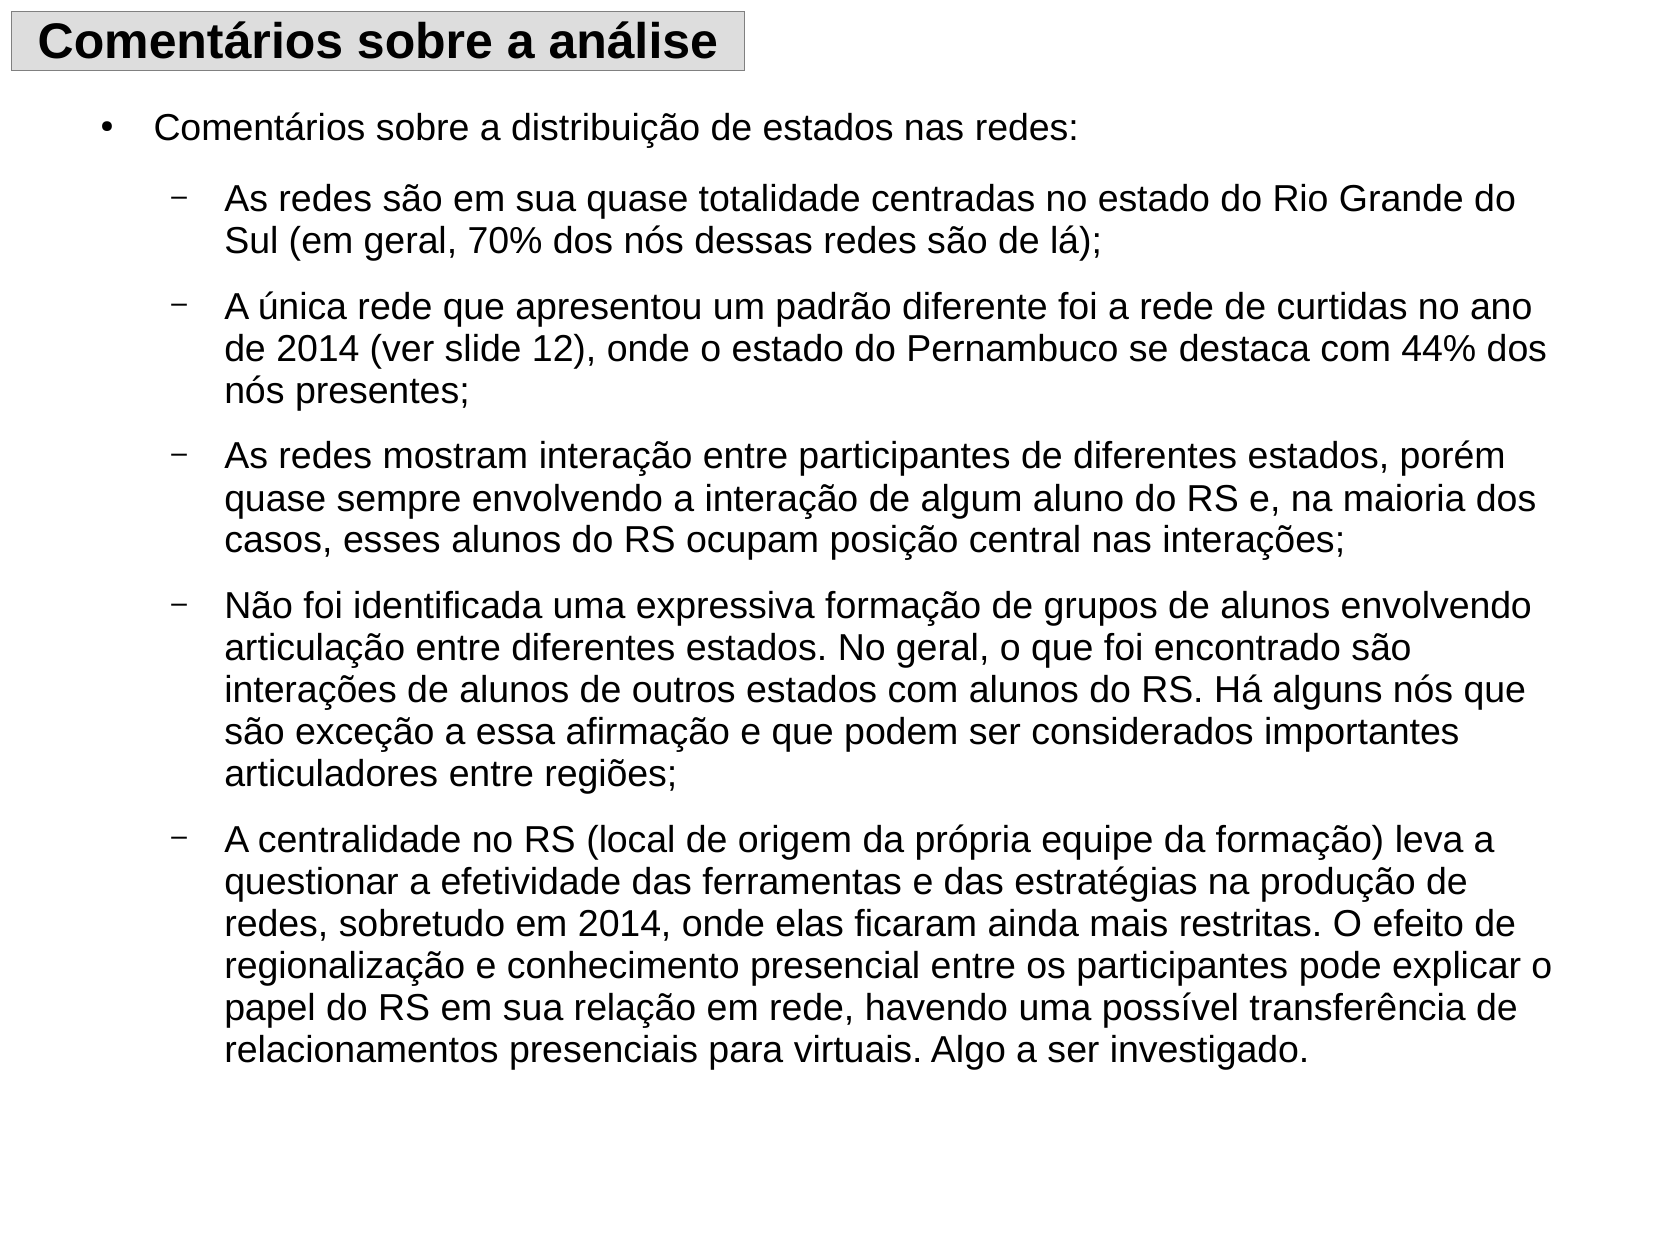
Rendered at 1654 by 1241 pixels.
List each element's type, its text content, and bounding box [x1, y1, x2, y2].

text_box Comentários sobre a análise [11, 11, 745, 71]
list Comentários sobre a distribuição de estados nas redes: As redes são em sua quase totalidade centradas no estado do Rio Grande do Sul (em geral, 70% dos nós dessas redes são de lá); A única rede que apresentou um padrão diferente foi a rede de curtidas no ano de 2014 (ver slide 12), onde o estado do Pernambuco se destaca com 44% dos nós presentes; As redes mostram interação entre participantes de diferentes estados, porém quase sempre envolvendo a interação de algum aluno do RS e, na maioria dos casos, esses alunos do RS ocupam posição central nas interações; Não foi identificada uma expressiva formação de grupos de alunos envolvendo articulação entre diferentes estados. No geral, o que foi encontrado são interações de alunos de outros estados com alunos do RS. Há alguns nós que são exceção a essa afirmação e que podem ser considerados importantes articuladores entre regiões; A centralidade no RS (local de origem da própria equipe da formação) leva a questionar a efetividade das ferramentas e das estratégias na produção de redes, sobretudo em 2014, onde elas ficaram ainda mais restritas. O efeito de regionalização e conhecimento presencial entre os participantes pode explicar o papel do RS em sua relação em rede, havendo uma possível transferência de relacionamentos presenciais para virtuais. Algo a ser investigado. [82, 106, 1571, 1109]
